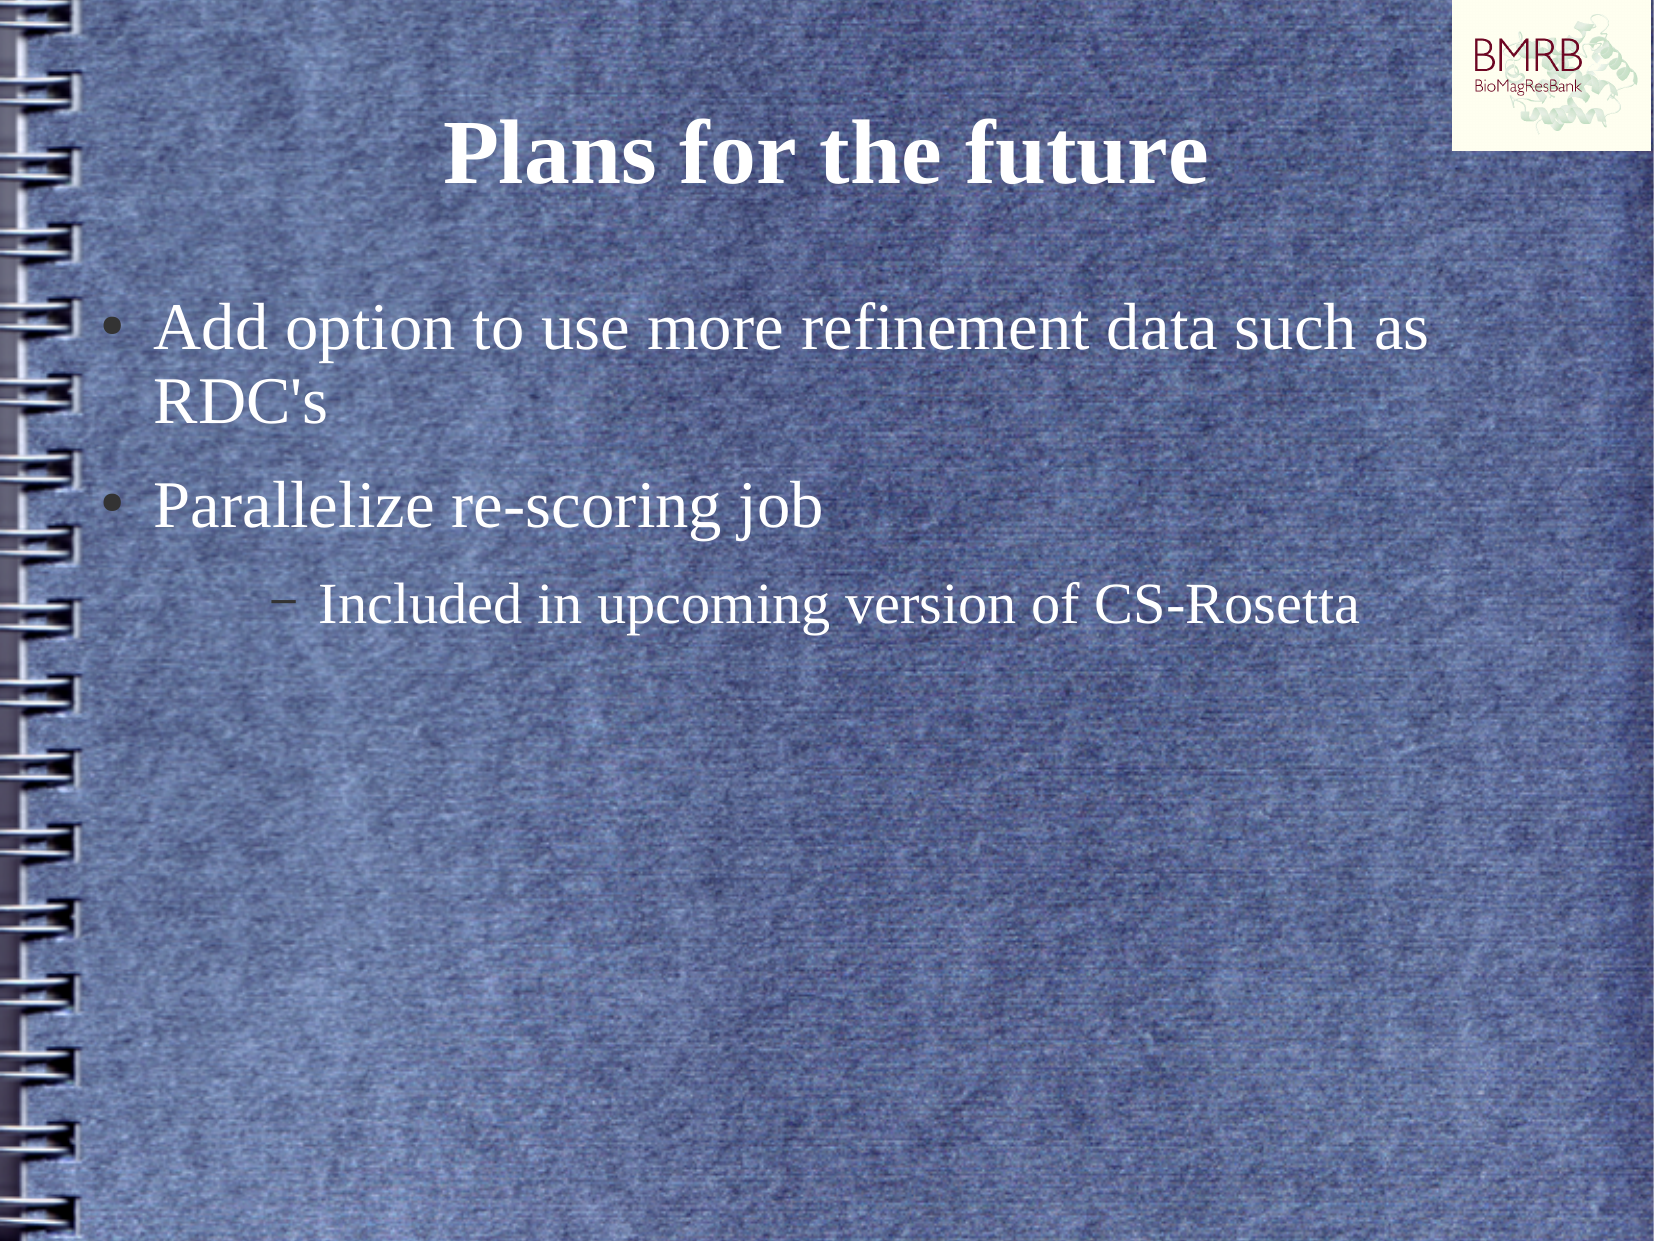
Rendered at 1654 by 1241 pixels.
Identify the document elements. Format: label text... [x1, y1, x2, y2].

picture [0, 0, 1654, 1241]
title Plans for the future [82, 49, 1571, 257]
list Add option to use more refinement data such as RDC's Parallelize re-scoring job Included in upcoming version of CS-Rosetta [82, 290, 1571, 1109]
